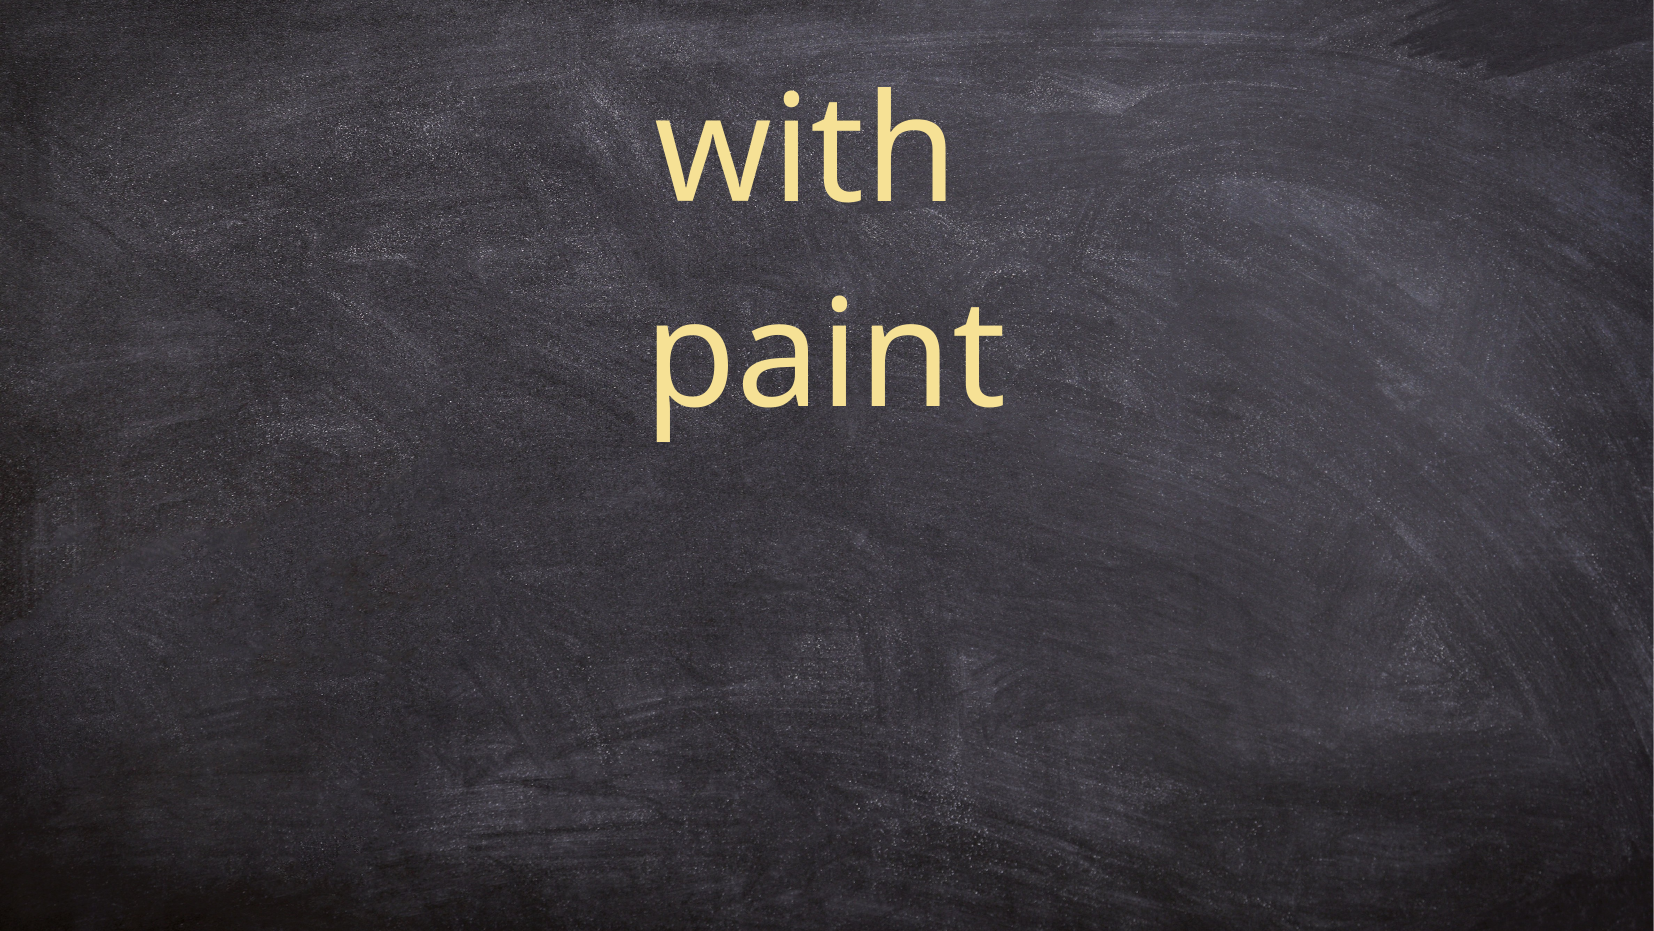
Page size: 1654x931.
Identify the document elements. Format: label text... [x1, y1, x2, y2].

subtitle with paint [81, 41, 1570, 875]
picture [0, 0, 1654, 931]
